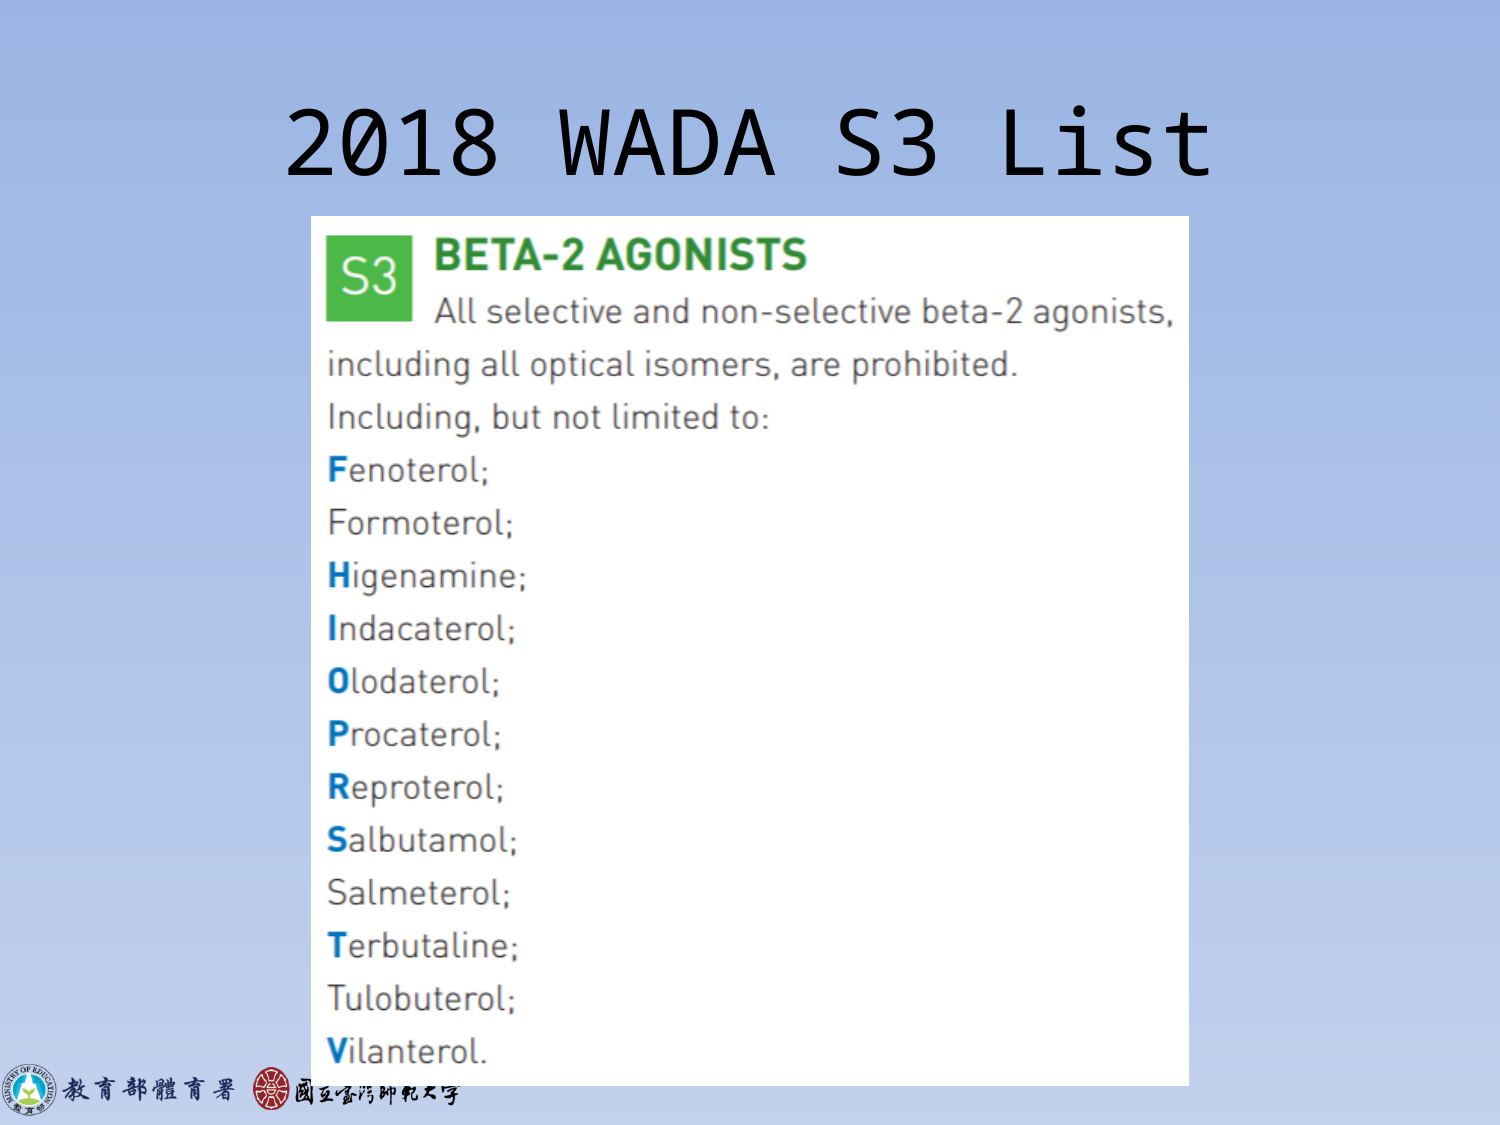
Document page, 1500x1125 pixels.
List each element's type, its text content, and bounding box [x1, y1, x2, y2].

title 2018 WADA S3 List [75, 45, 1426, 233]
picture [311, 216, 1189, 1086]
